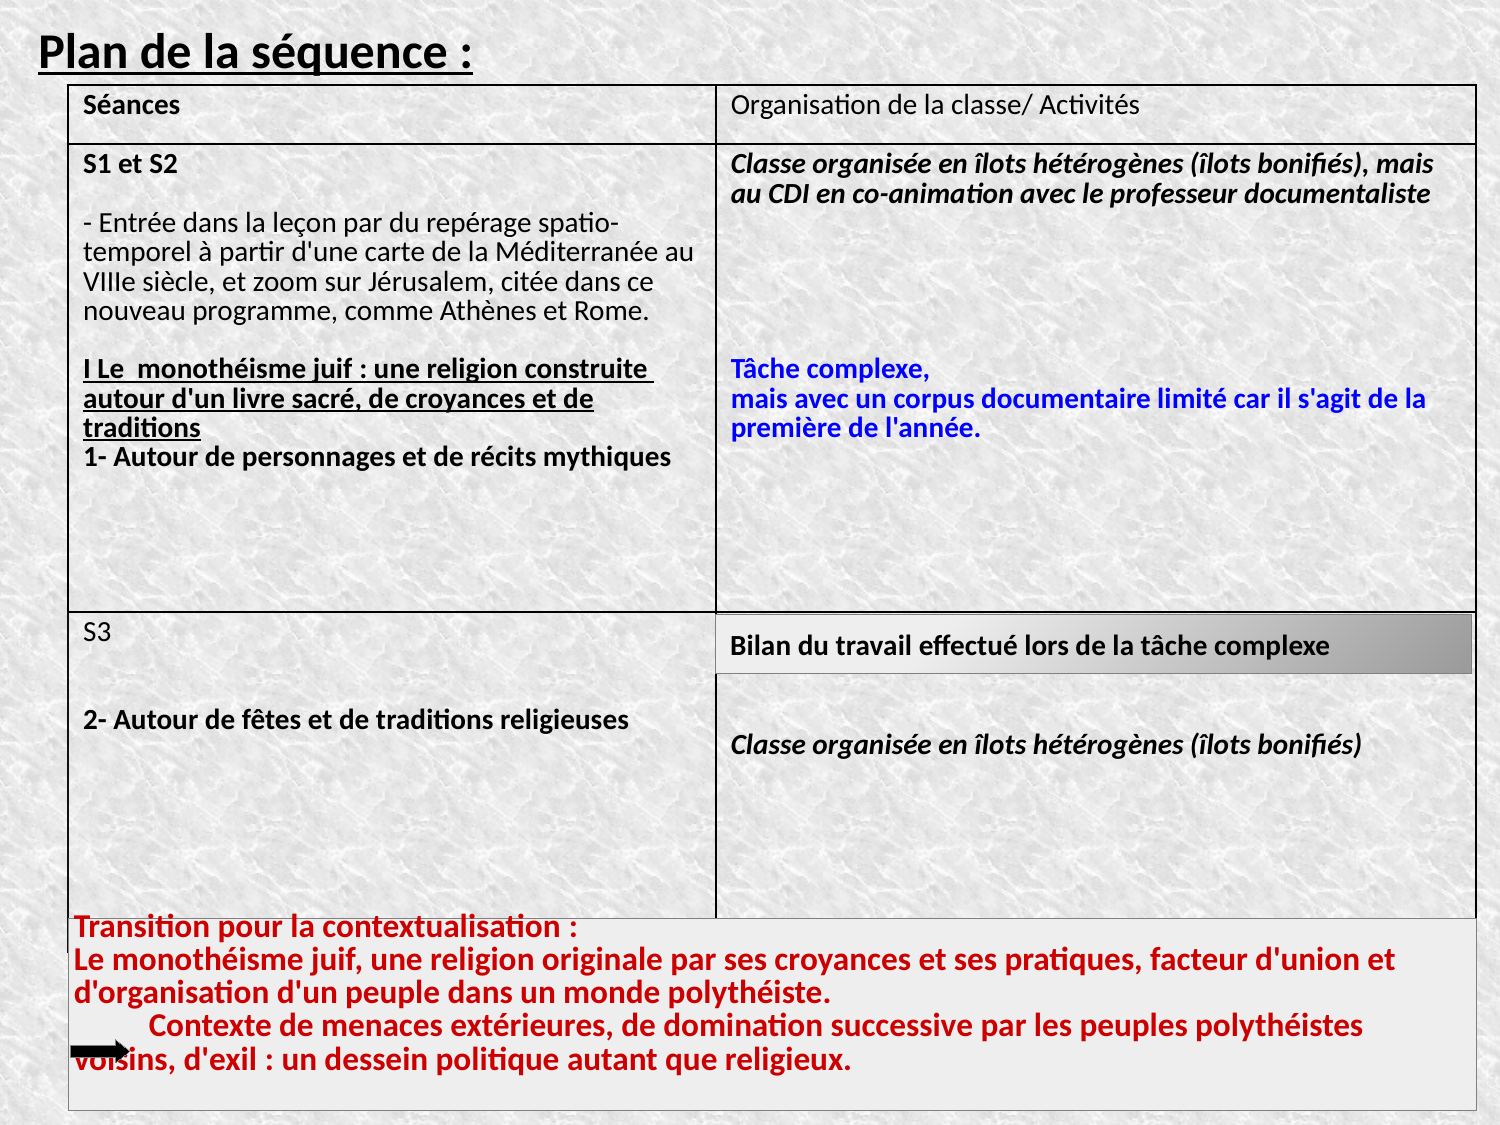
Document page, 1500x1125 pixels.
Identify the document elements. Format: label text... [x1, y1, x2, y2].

picture [0, 0, 1500, 1125]
table_cell Classe organisée en îlots hétérogènes (îlots bonifiés) [717, 613, 1475, 904]
table_cell S1 et S2 - Entrée dans la leçon par du repérage spatio-temporel à partir d'une carte de la Méditerranée au VIIIe siècle, et zoom sur Jérusalem, citée dans ce nouveau programme, comme Athènes et Rome. I Le monothéisme juif : une religion construite autour d'un livre sacré, de croyances et de traditions 1- Autour de personnages et de récits mythiques [69, 145, 715, 611]
table_cell S3 2- Autour de fêtes et de traditions religieuses [69, 613, 715, 904]
table_cell Classe organisée en îlots hétérogènes (îlots bonifiés), mais au CDI en co-animation avec le professeur documentaliste Tâche complexe, mais avec un corpus documentaire limité car il s'agit de la première de l'année. [717, 145, 1475, 611]
text_box Plan de la séquence : [23, 23, 520, 100]
table_header Organisation de la classe/ Activités [717, 86, 1475, 143]
table_header Séances [69, 86, 715, 143]
text_box Transition pour la contextualisation : Le monothéisme juif, une religion originale par ses croyances et ses pratiques, facteur d'union et d'organisation d'un peuple dans un monde polythéiste. Contexte de menaces extérieures, de domination successive par les peuples polythéistes voisins, d'exil : un dessein politique autant que religieux. [59, 904, 1477, 1125]
text_box [715, 614, 1472, 674]
text_box [70, 1039, 130, 1063]
text_box Bilan du travail effectué lors de la tâche complexe [715, 625, 1460, 697]
